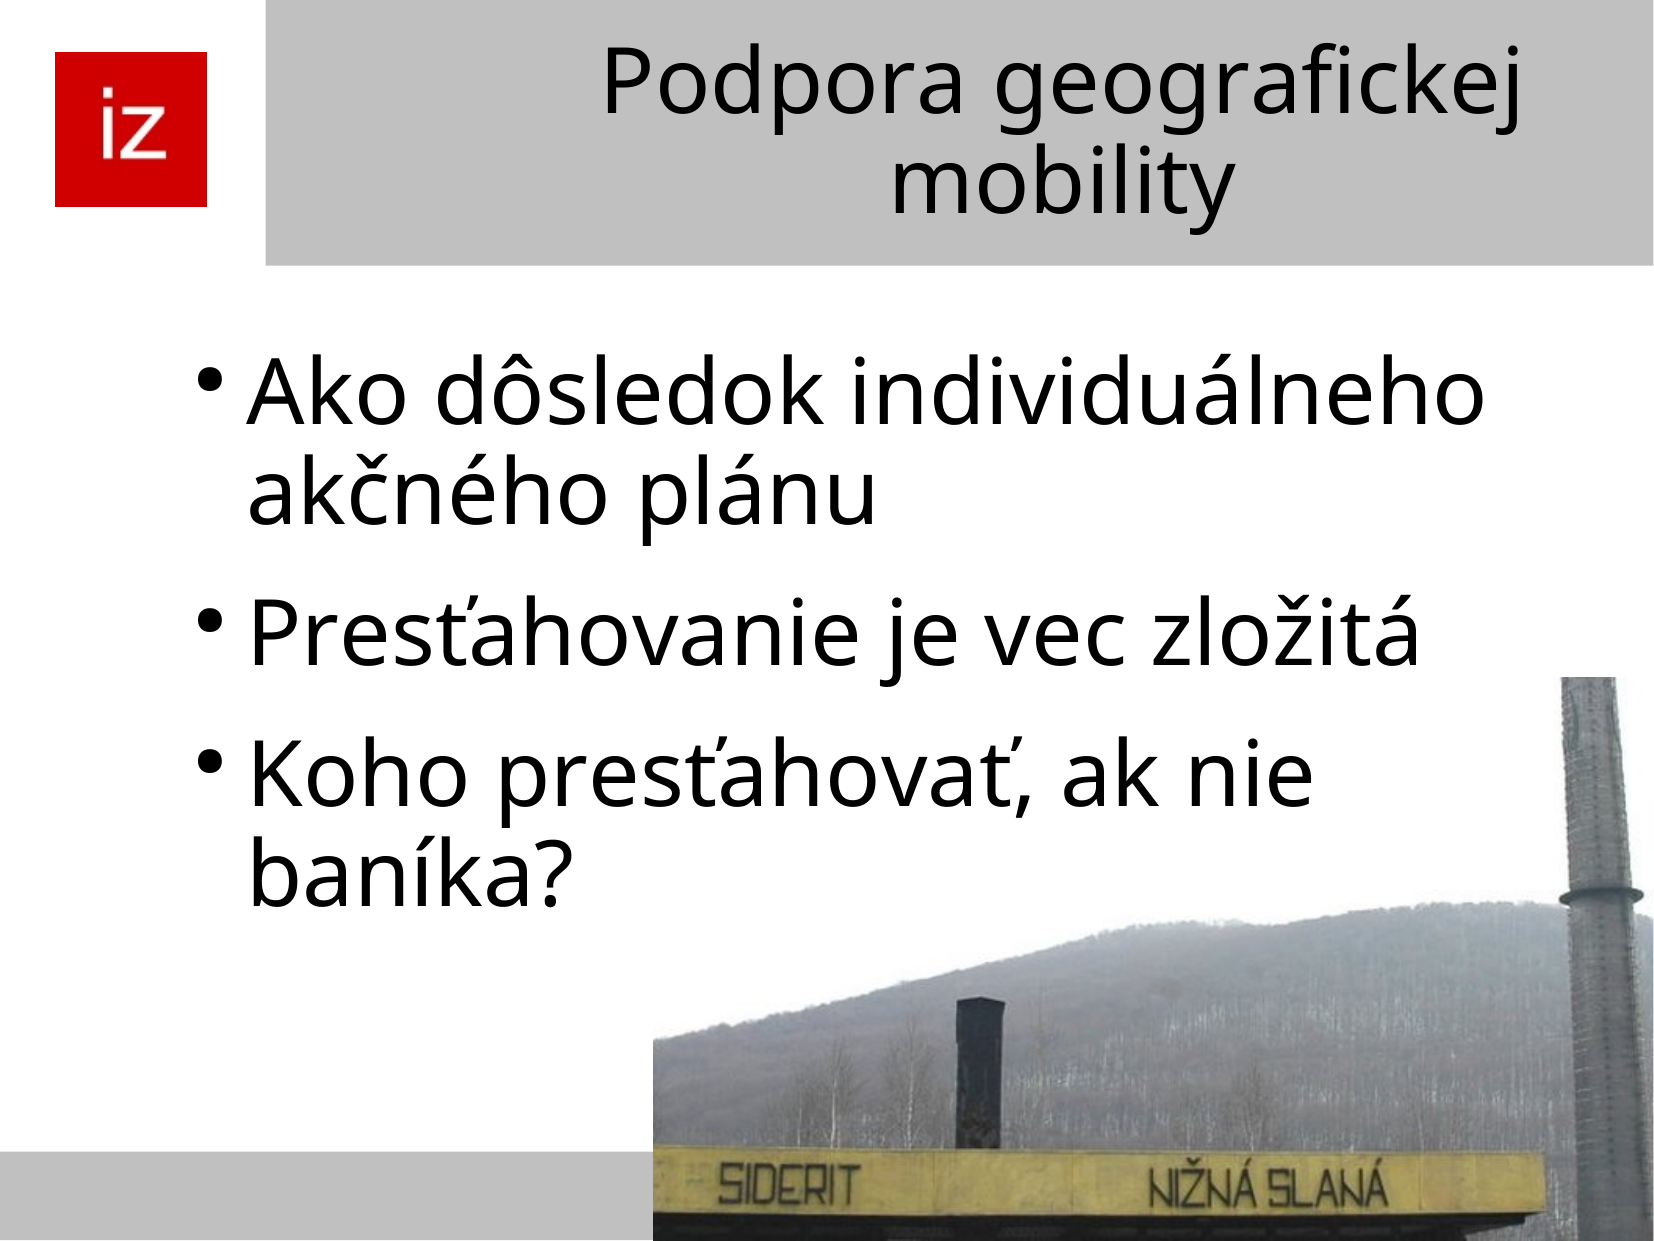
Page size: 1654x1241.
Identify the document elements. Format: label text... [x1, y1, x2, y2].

title Podpora geografickej mobility [561, 29, 1565, 237]
list Ako dôsledok individuálneho akčného plánu Presťahovanie je vec zložitá Koho presťahovať, ak nie baníka? [121, 344, 1533, 1126]
picture [653, 677, 1654, 1241]
picture [55, 52, 207, 207]
